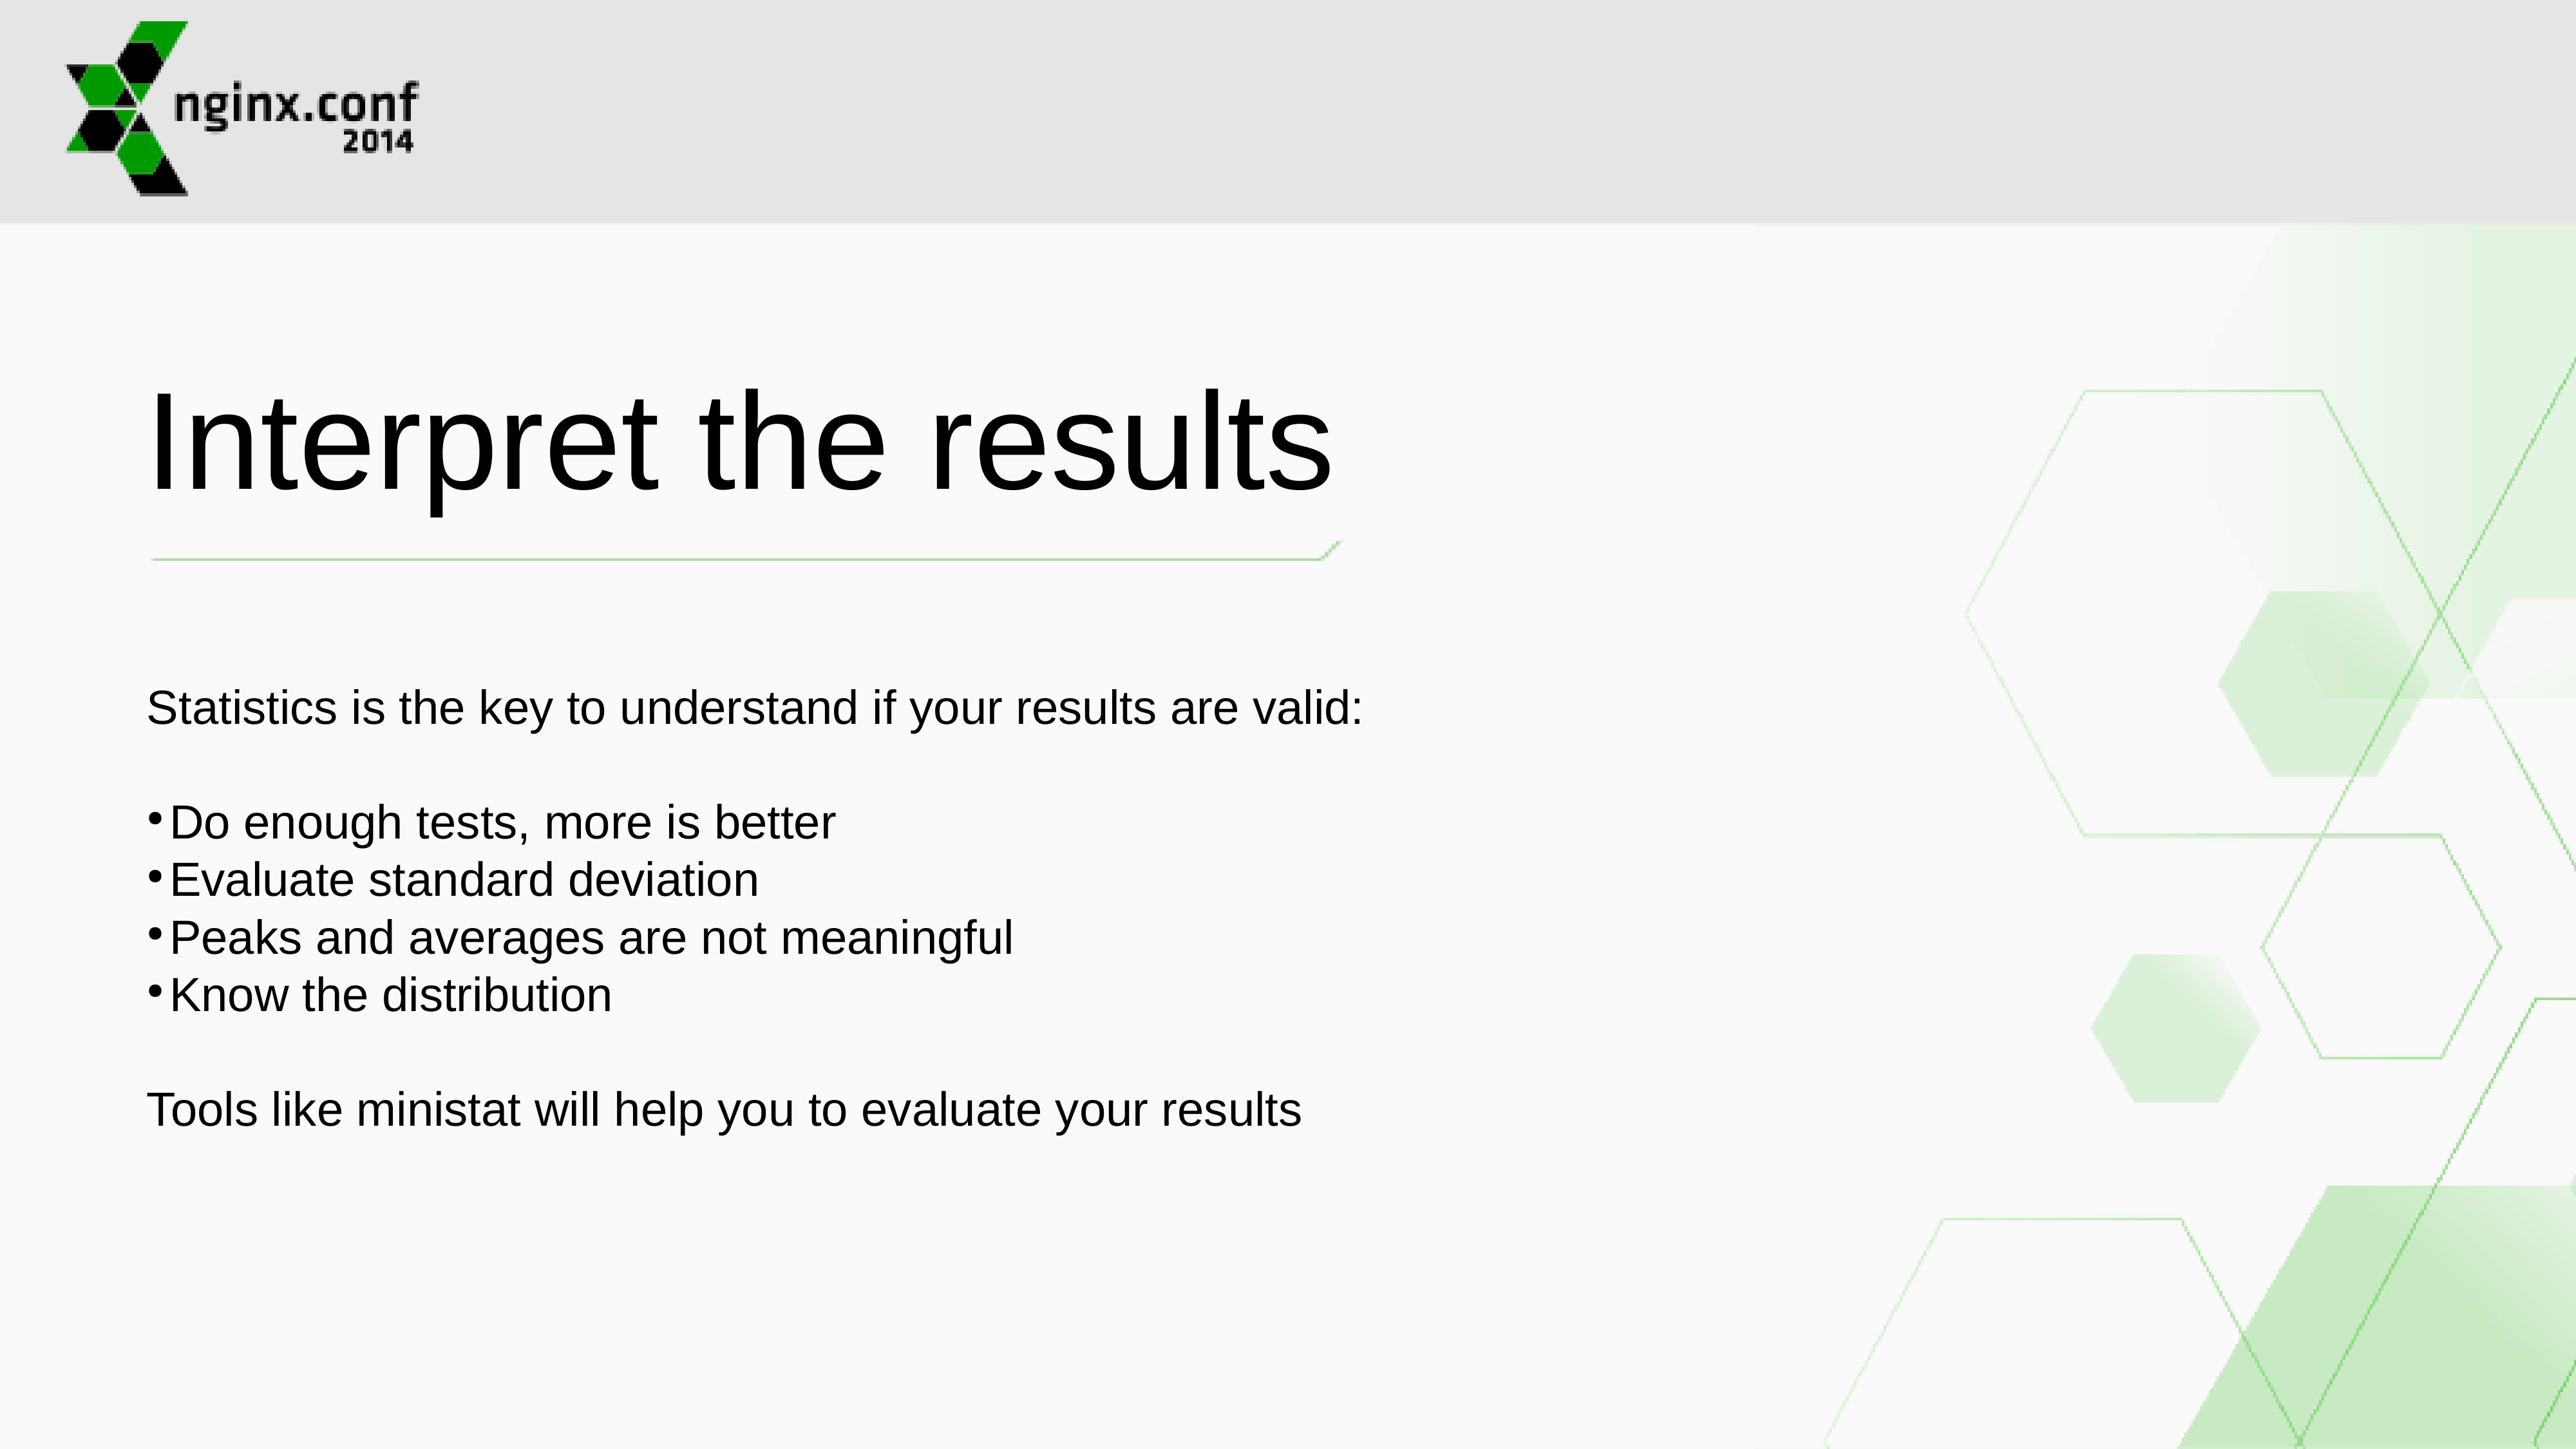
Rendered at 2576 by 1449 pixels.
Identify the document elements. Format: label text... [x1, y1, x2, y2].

list Statistics is the key to understand if your results are valid: Do enough tests, more is better Evaluate standard deviation Peaks and averages are not meaningful Know the distribution Tools like ministat will help you to evaluate your results [146, 676, 1659, 1218]
picture [0, 0, 2576, 1449]
title Interpret the results [145, 350, 1700, 584]
